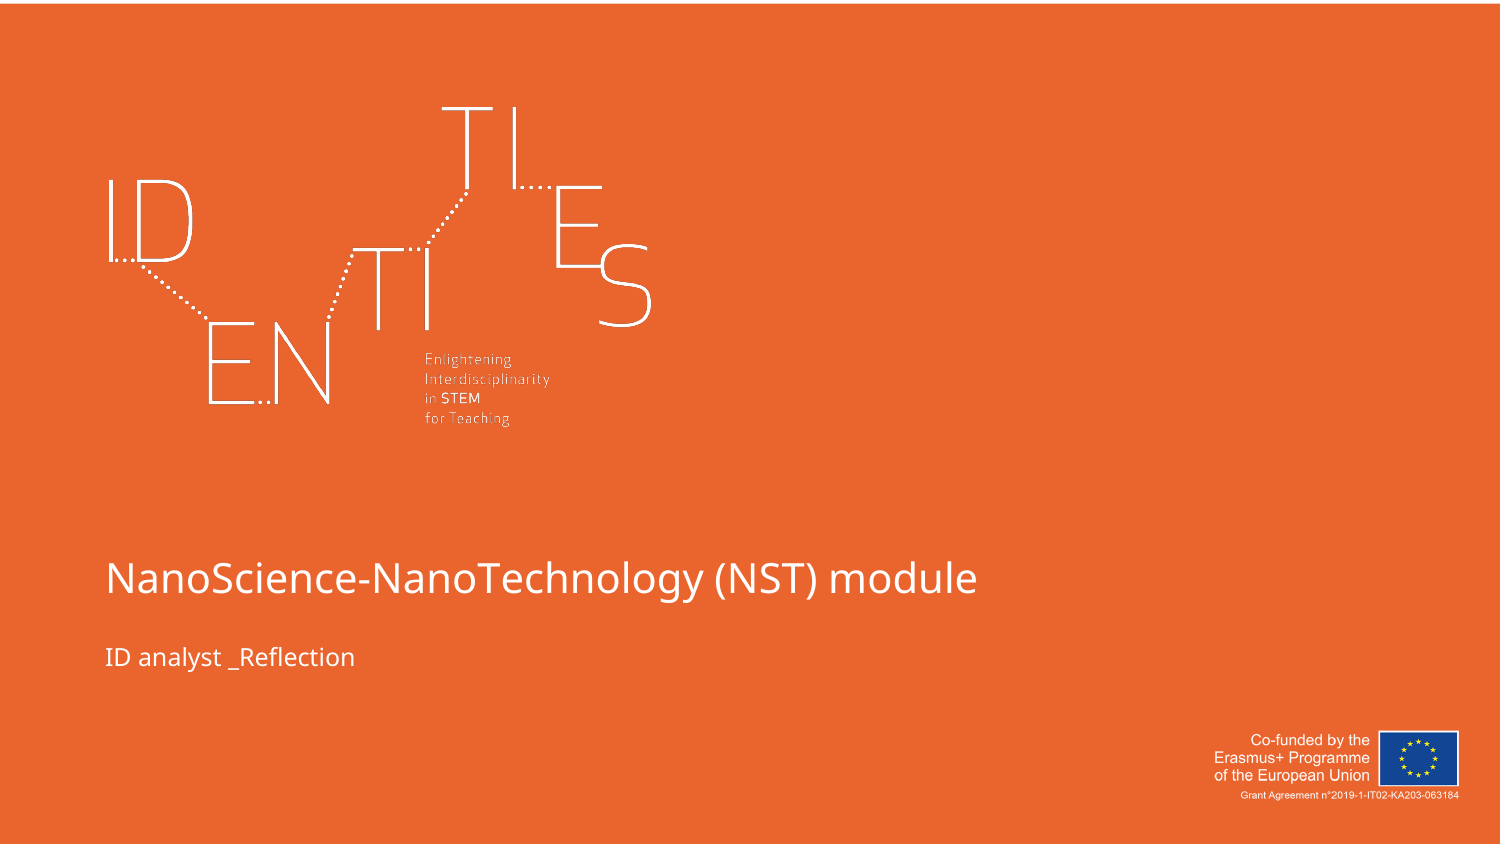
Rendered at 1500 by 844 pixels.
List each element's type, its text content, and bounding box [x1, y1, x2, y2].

picture [109, 107, 651, 427]
text_box [0, 3, 1500, 844]
picture [1209, 729, 1460, 804]
text_box NanoScience-NanoTechnology (NST) module ID analyst _Reflection [90, 544, 1210, 686]
